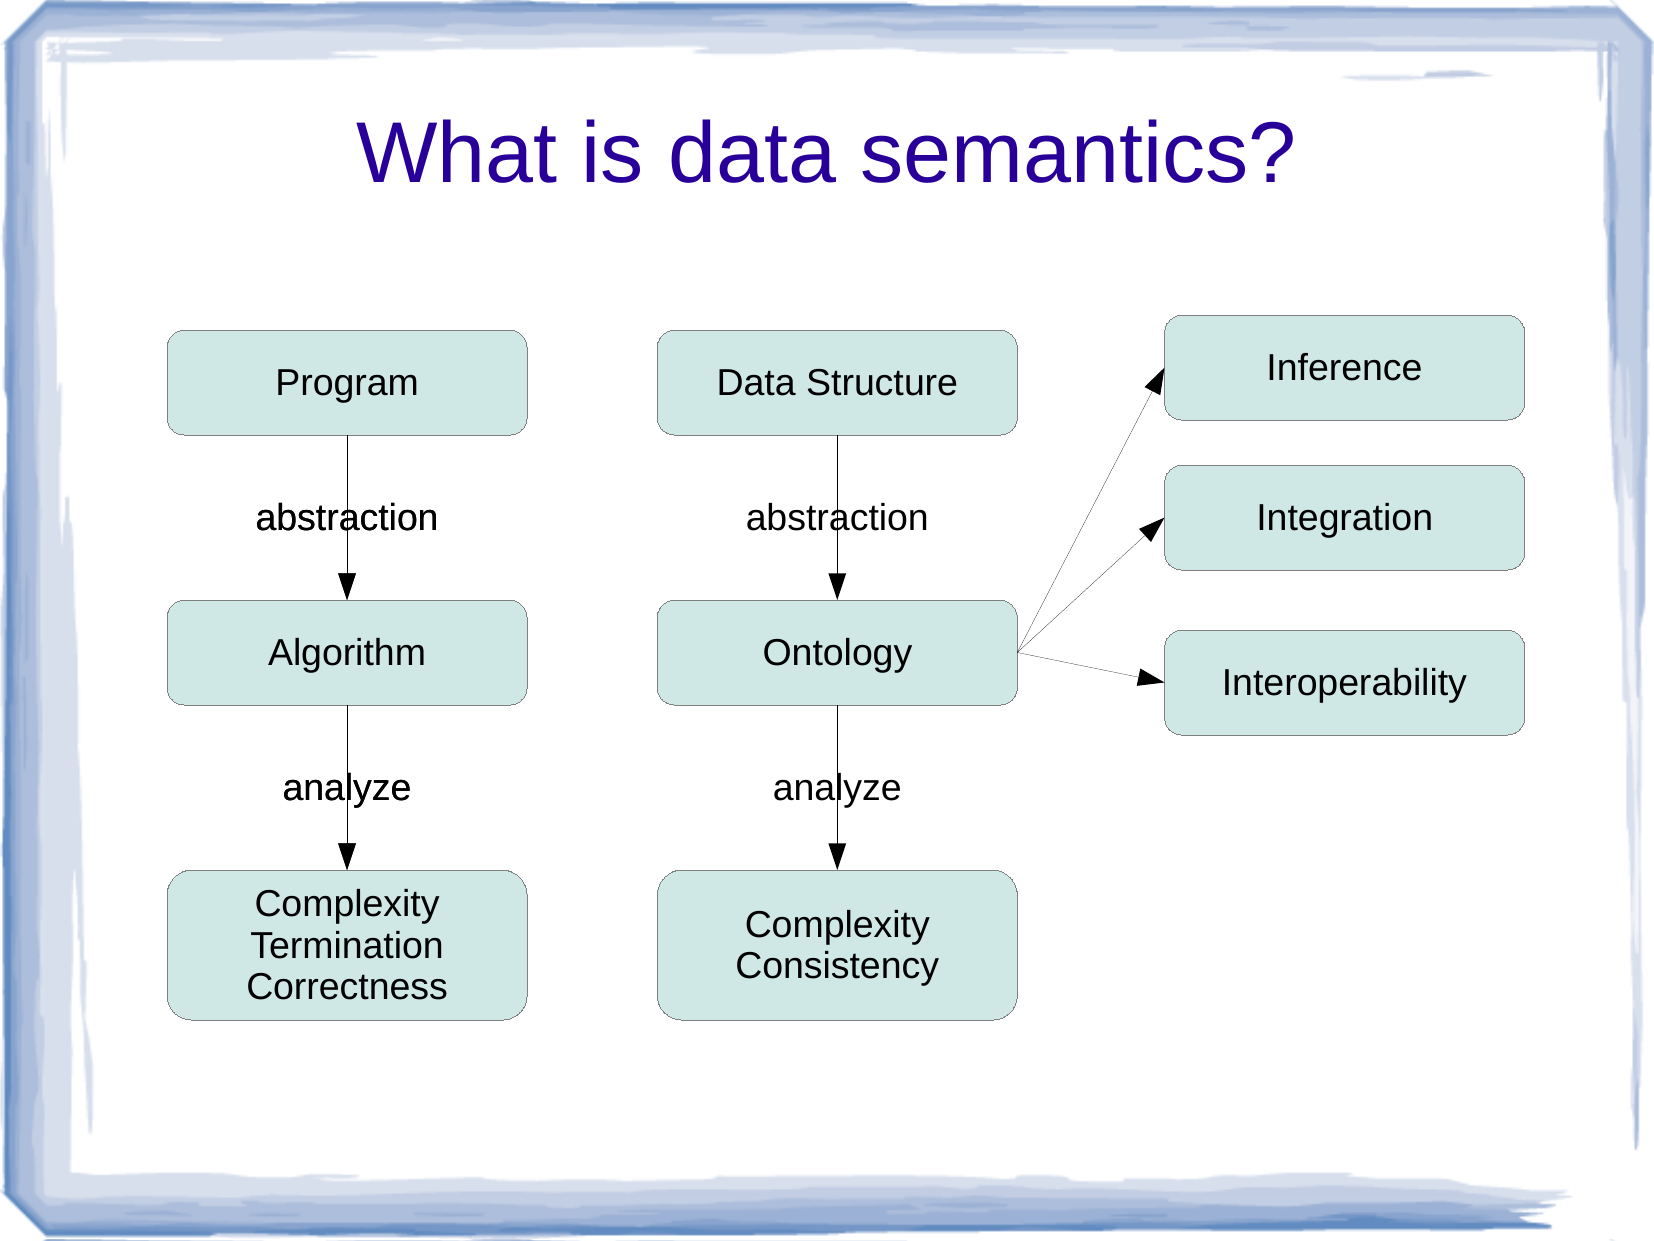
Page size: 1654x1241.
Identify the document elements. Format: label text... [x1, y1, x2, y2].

text_box Program [167, 330, 528, 436]
text_box Algorithm [167, 600, 528, 706]
text_box Complexity Termination Correctness [167, 870, 528, 1021]
text_box Data Structure [657, 330, 1018, 436]
text_box Ontology [657, 600, 1018, 706]
text_box Interoperability [1164, 630, 1525, 736]
text_box Complexity Consistency [657, 870, 1018, 1021]
title What is data semantics? [82, 49, 1571, 257]
picture [0, 0, 1654, 1241]
text_box Inference [1164, 315, 1525, 421]
text_box Integration [1164, 465, 1525, 571]
